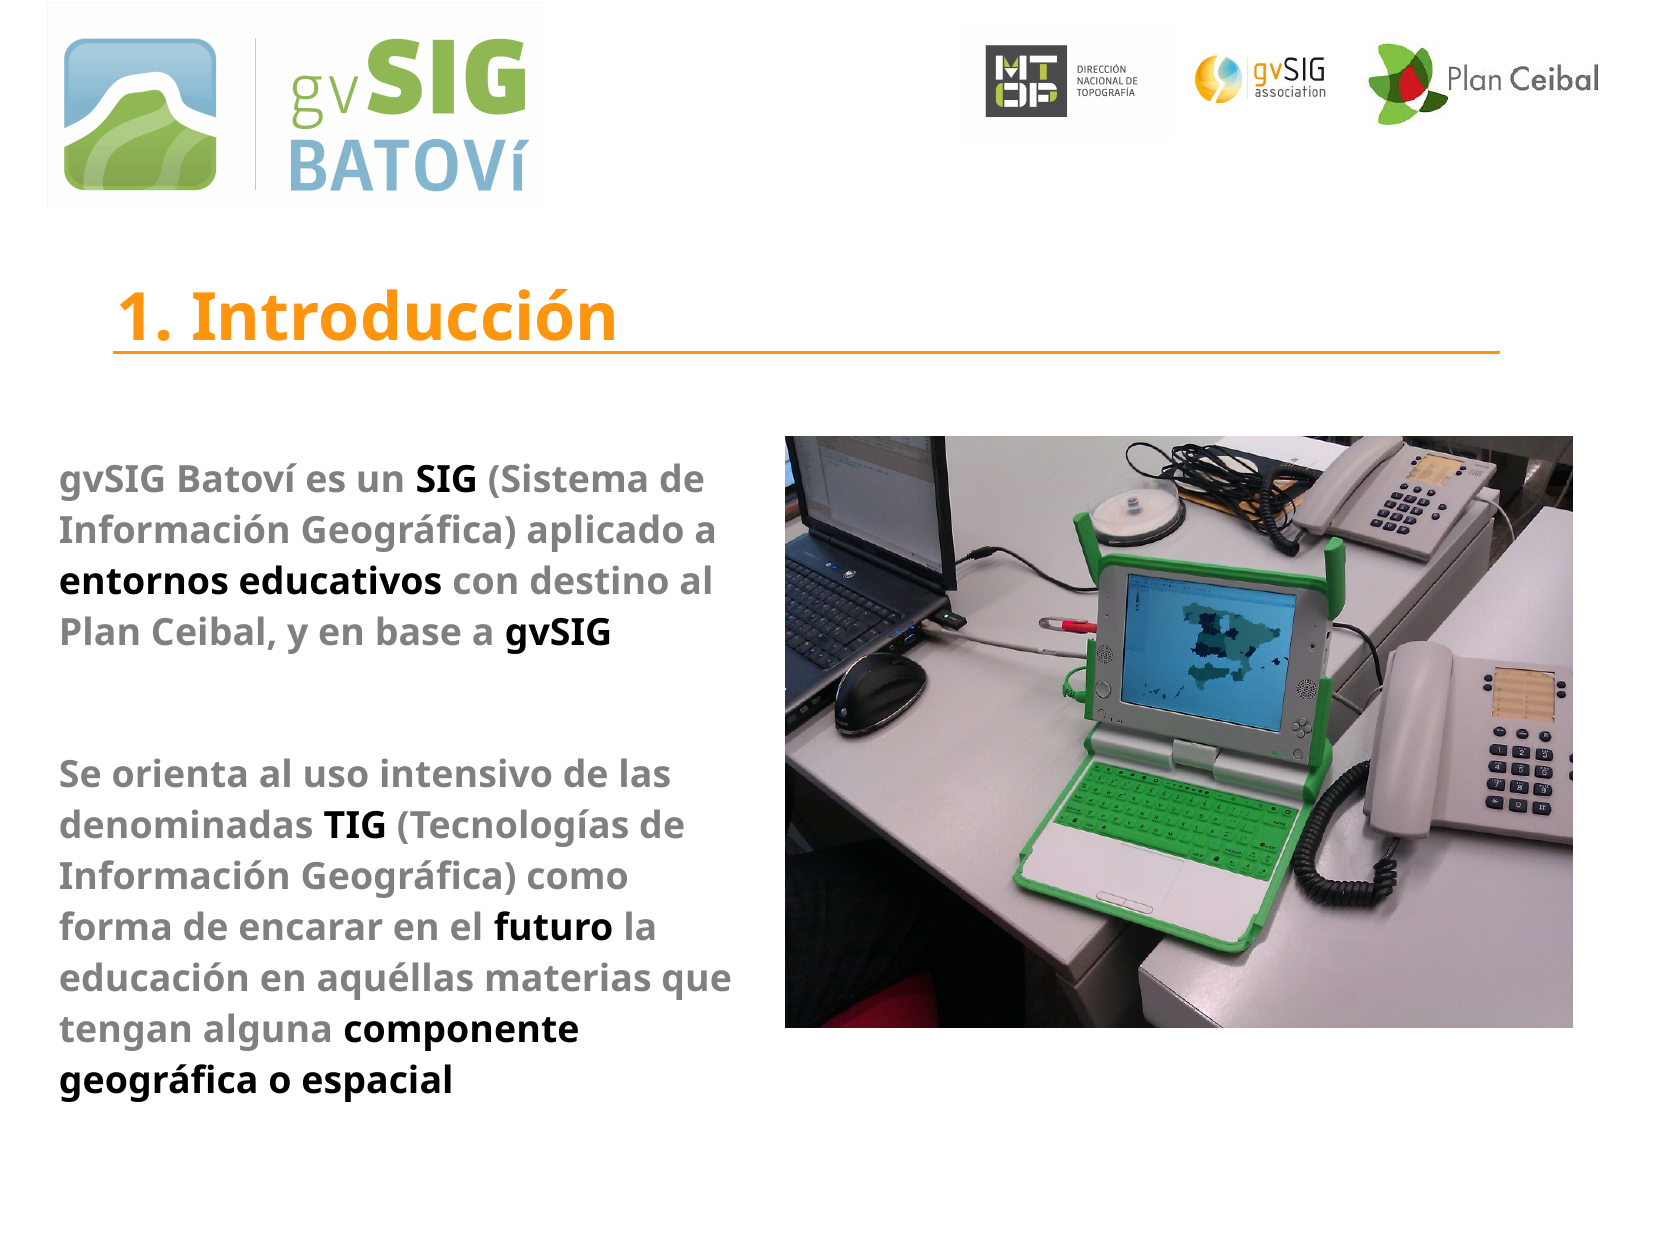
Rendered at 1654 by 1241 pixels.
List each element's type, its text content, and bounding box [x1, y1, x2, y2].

picture [1343, 23, 1626, 142]
title Se orienta al uso intensivo de las denominadas TIG (Tecnologías de Información Geográfica) como forma de encarar en el futuro la educación en aquéllas materias que tengan alguna componente geográfica o espacial [59, 745, 745, 1108]
picture [962, 21, 1342, 141]
title 1. Introducción [116, 274, 1605, 356]
title gvSIG Batoví es un SIG (Sistema de Información Geográfica) aplicado a entornos educativos con destino al Plan Ceibal, y en base a gvSIG [59, 418, 745, 690]
picture [785, 436, 1573, 1028]
